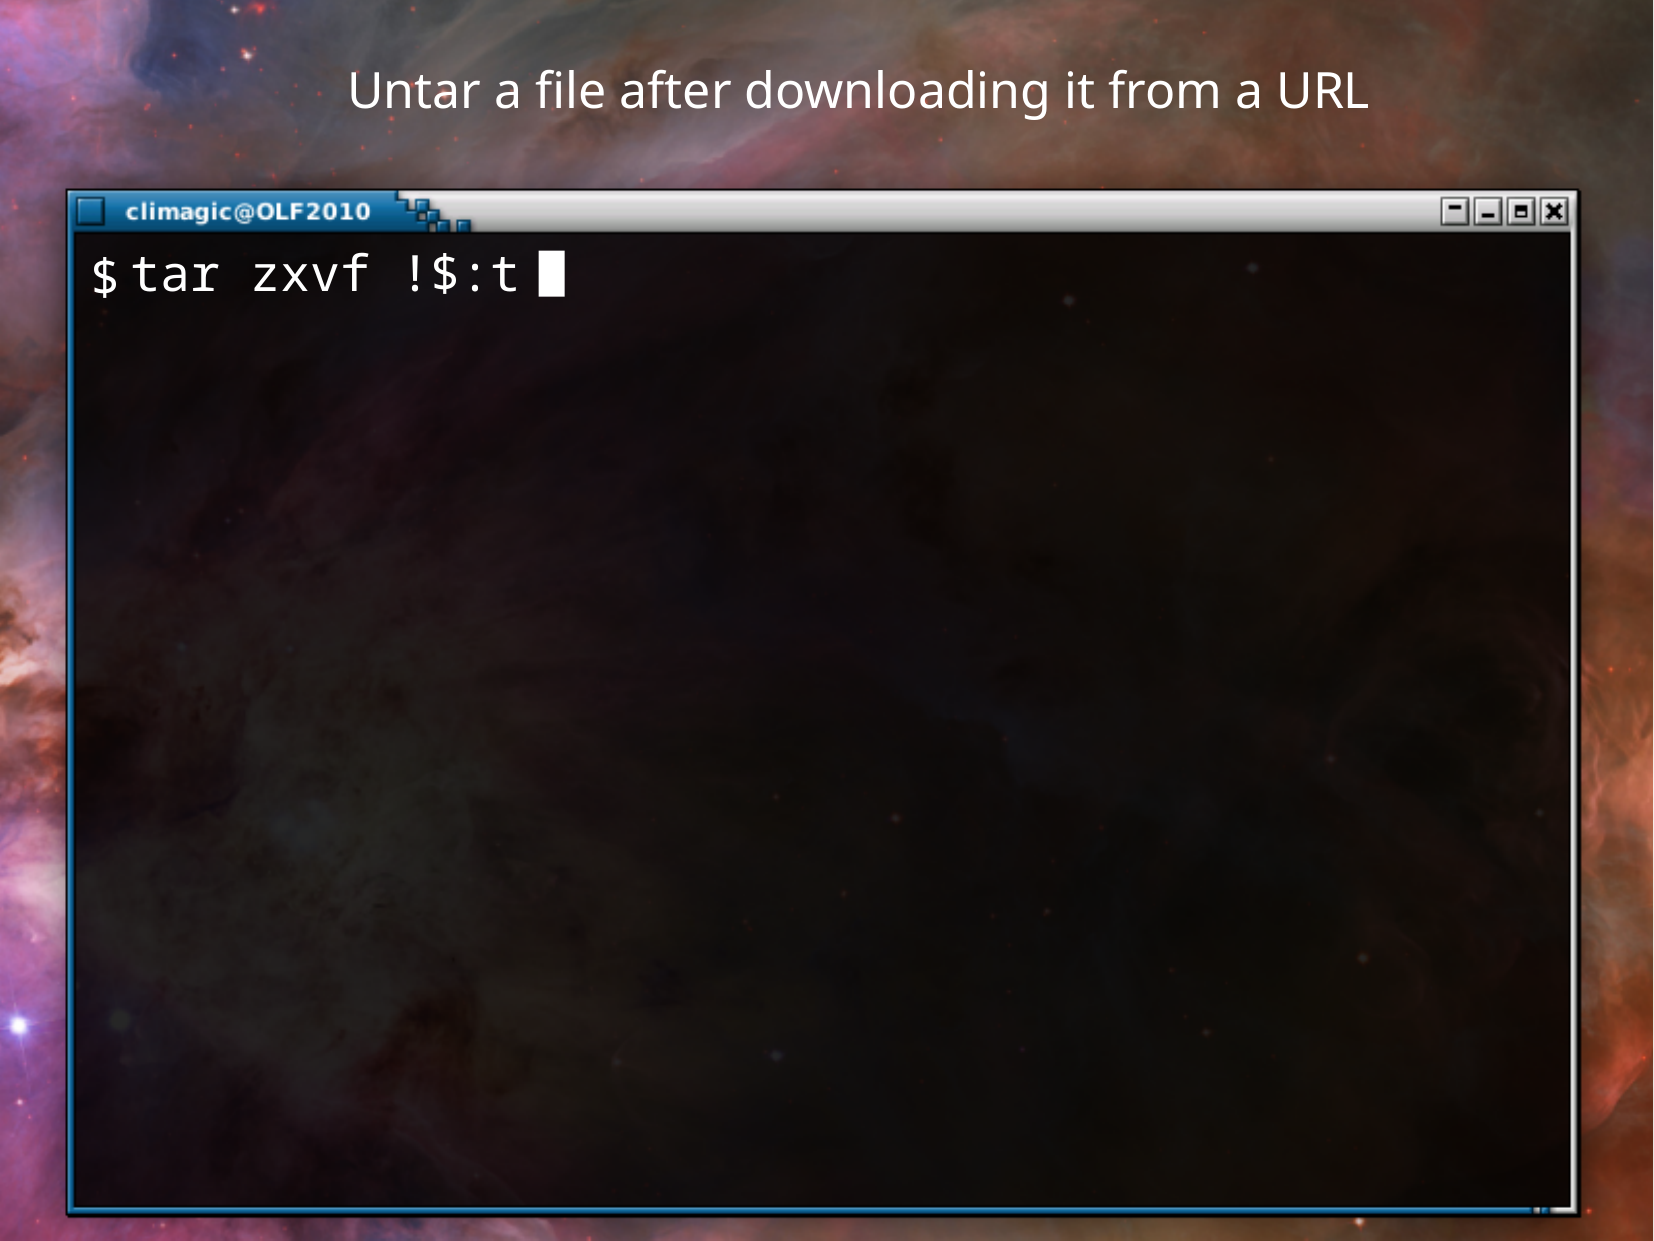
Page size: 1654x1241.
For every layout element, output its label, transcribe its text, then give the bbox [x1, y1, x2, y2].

text_box Untar a file after downloading it from a URL [332, 48, 1321, 128]
text_box [538, 250, 565, 297]
subtitle tar zxvf !$:t [130, 218, 736, 327]
picture [0, 0, 1654, 1241]
text_box $ [76, 234, 136, 308]
